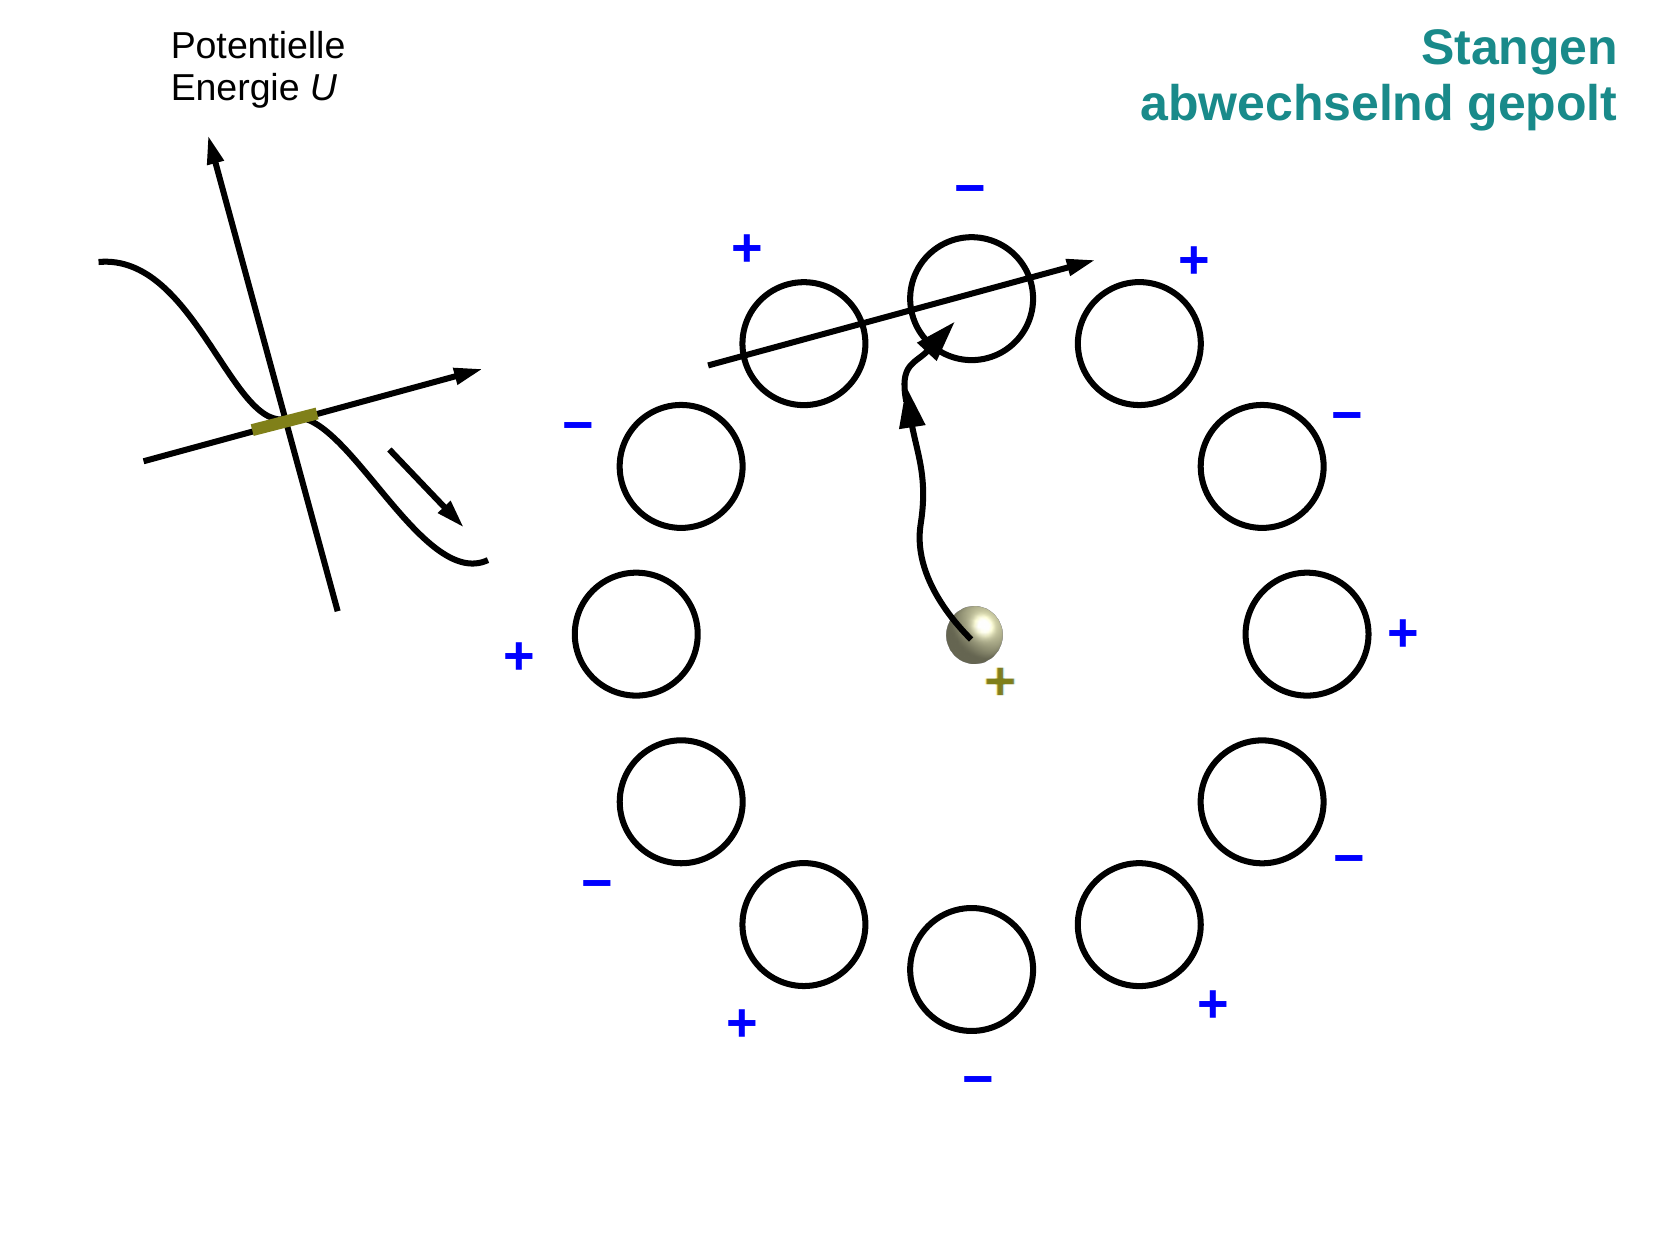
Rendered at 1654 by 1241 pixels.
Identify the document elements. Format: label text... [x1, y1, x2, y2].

text_box + [712, 985, 774, 1061]
text_box + [1183, 966, 1245, 1042]
text_box Potentielle Energie U [153, 14, 364, 119]
text_box + [1164, 222, 1226, 298]
picture [971, 646, 1033, 722]
text_box + [716, 210, 778, 286]
text_box + [1372, 595, 1435, 671]
text_box − [947, 1041, 1010, 1117]
text_box − [1316, 376, 1378, 453]
text_box − [939, 150, 1001, 226]
text_box − [547, 387, 610, 463]
text_box − [566, 845, 628, 921]
text_box − [1318, 820, 1380, 896]
text_box Stangen abwechselnd gepolt [1125, 12, 1633, 139]
text_box + [489, 618, 551, 694]
